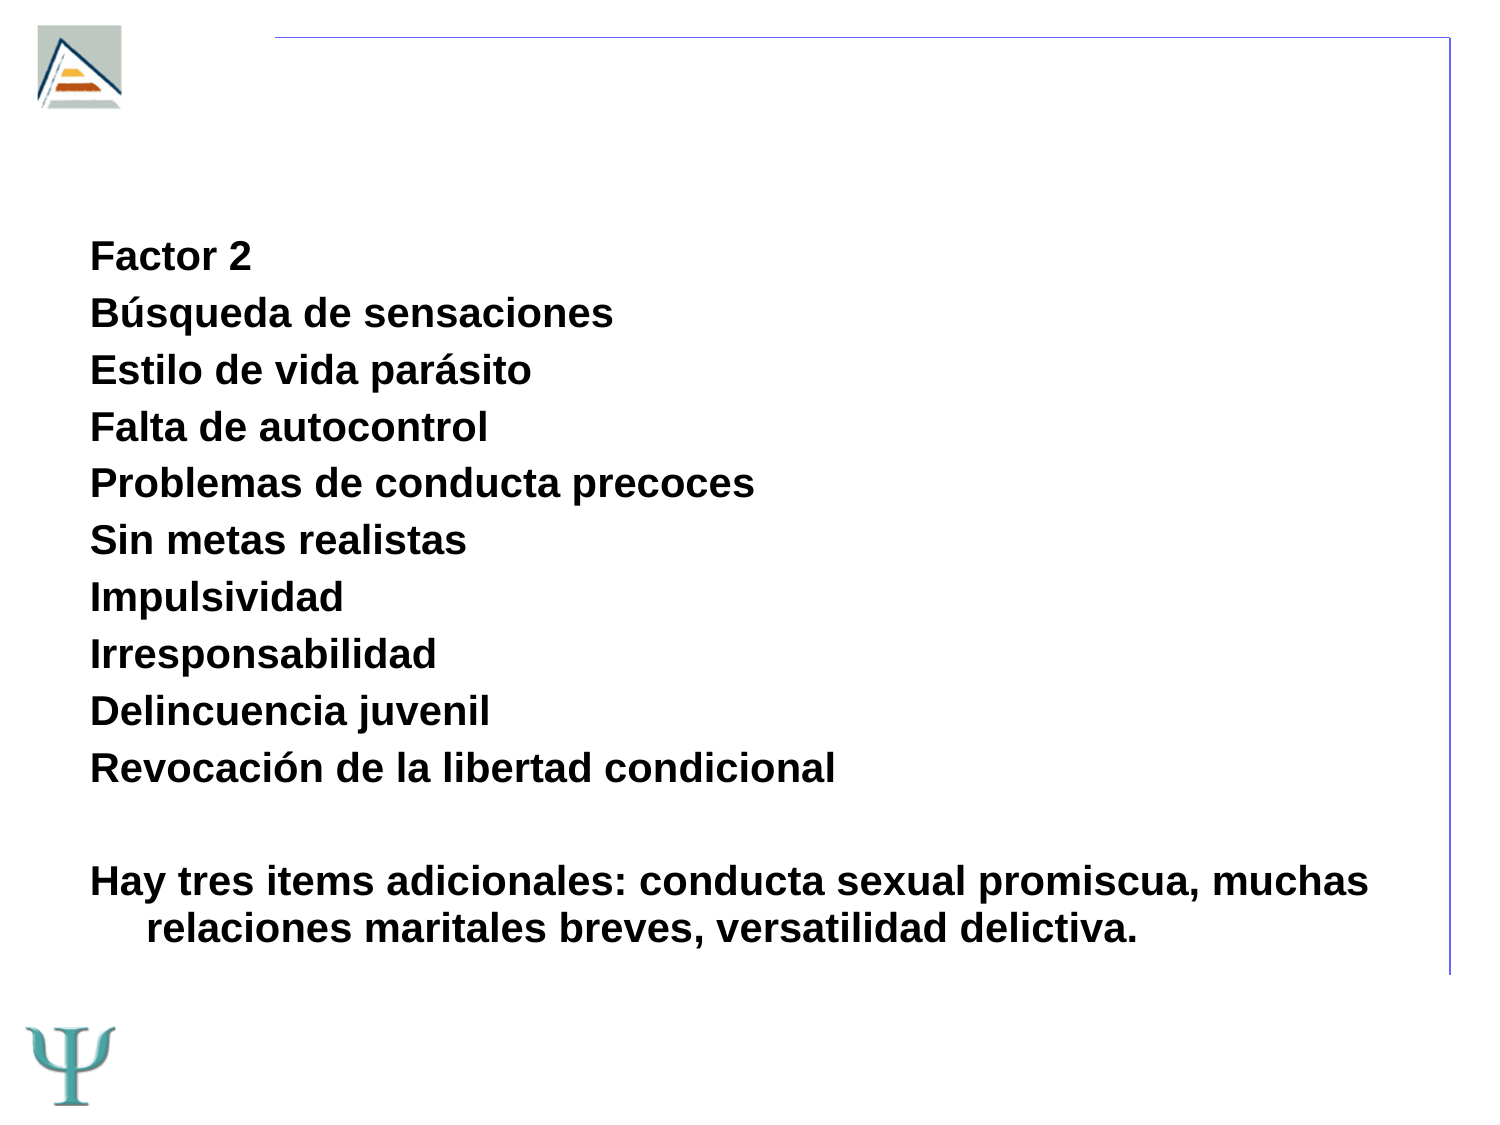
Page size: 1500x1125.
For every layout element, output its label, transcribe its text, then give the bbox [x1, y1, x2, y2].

picture [24, 1024, 75, 1106]
list Factor 2 Búsqueda de sensaciones Estilo de vida parásito Falta de autocontrol Problemas de conducta precoces Sin metas realistas Impulsividad Irresponsabilidad Delincuencia juvenil Revocación de la libertad condicional Hay tres items adicionales: conducta sexual promiscua, muchas relaciones maritales breves, versatilidad delictiva. [75, 224, 1426, 1125]
picture [37, 24, 122, 109]
